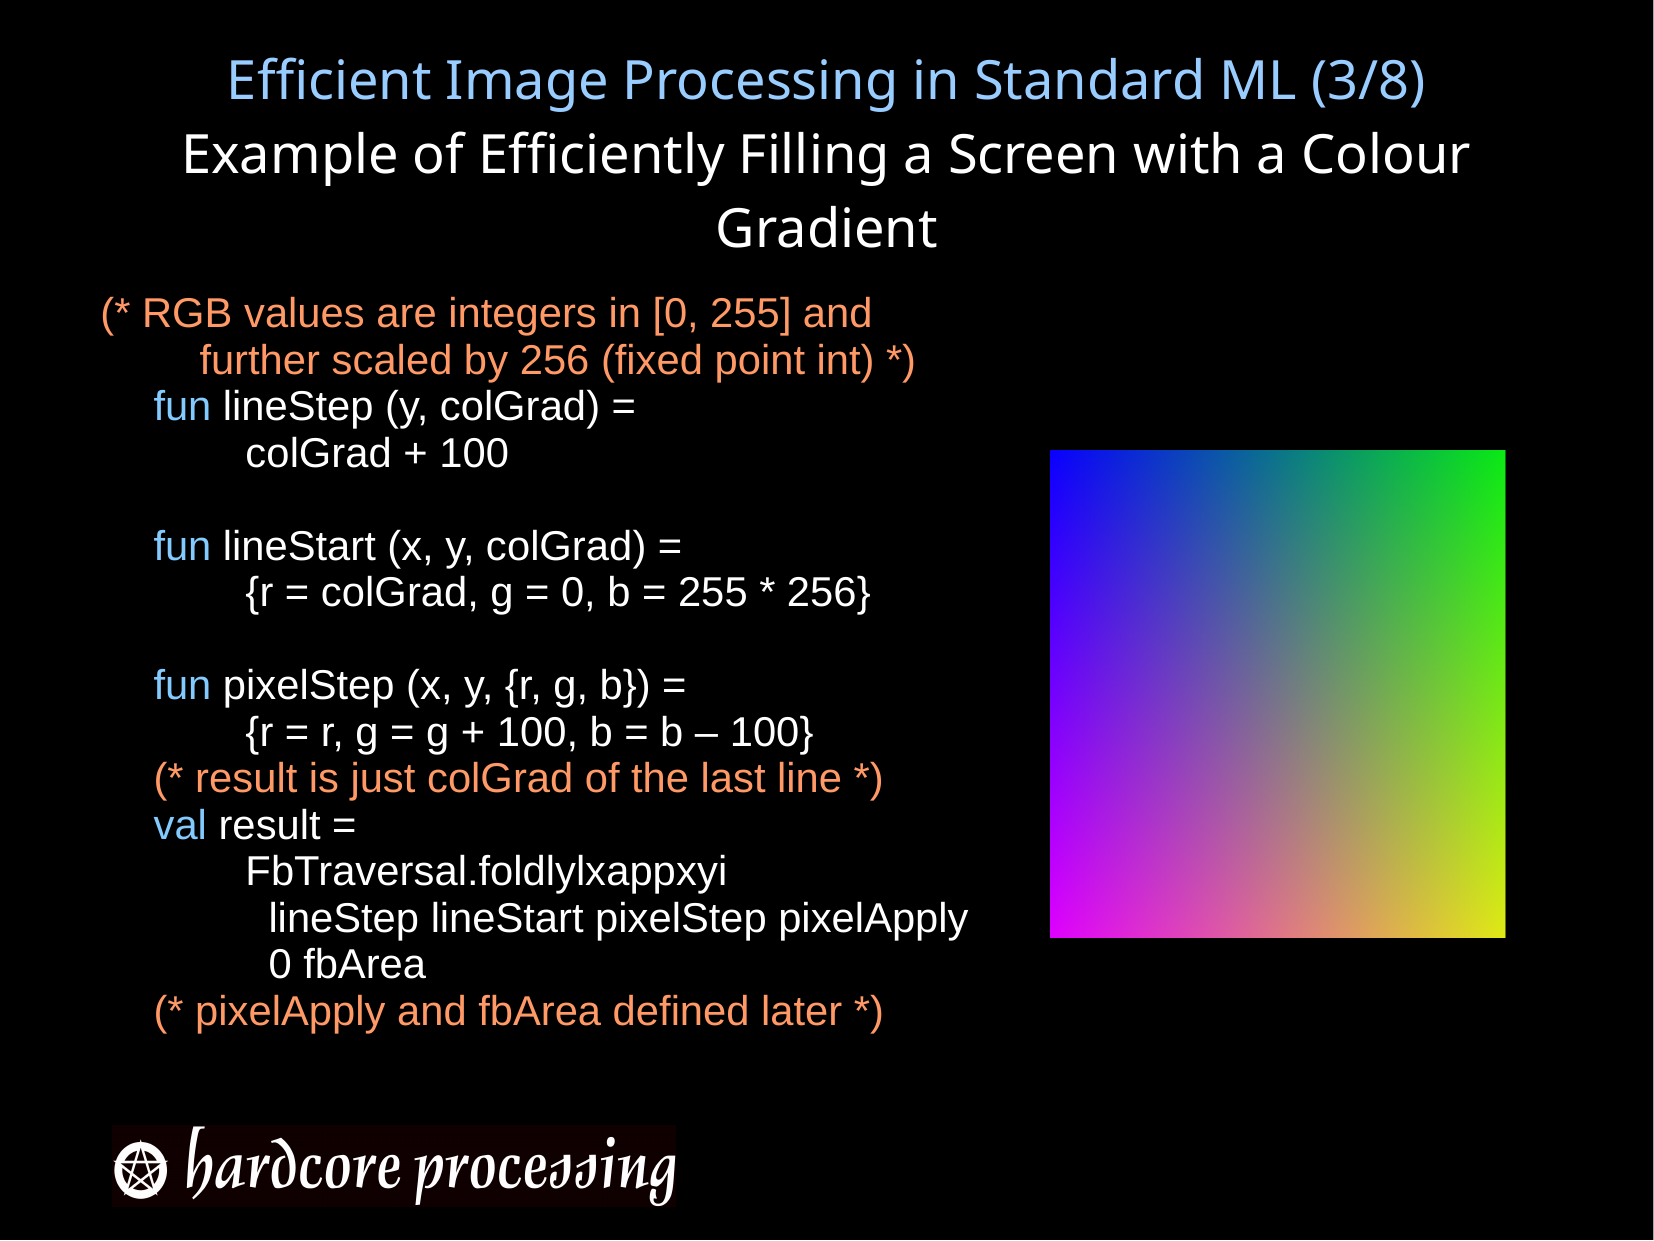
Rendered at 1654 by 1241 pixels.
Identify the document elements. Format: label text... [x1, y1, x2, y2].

title Efficient Image Processing in Standard ML (3/8) Example of Efficiently Filling a Screen with a Colour Gradient [82, 56, 1571, 250]
picture [112, 1125, 676, 1207]
list (* RGB values are integers in [0, 255] and further scaled by 256 (fixed point int) *) fun lineStep (y, colGrad) = colGrad + 100 fun lineStart (x, y, colGrad) = {r = colGrad, g = 0, b = 255 * 256} fun pixelStep (x, y, {r, g, b}) = {r = r, g = g + 100, b = b – 100} (* result is just colGrad of the last line *) val result = FbTraversal.foldlylxappxyi lineStep lineStart pixelStep pixelApply 0 fbArea (* pixelApply and fbArea defined later *) [82, 290, 976, 1126]
chart [975, 450, 1538, 938]
